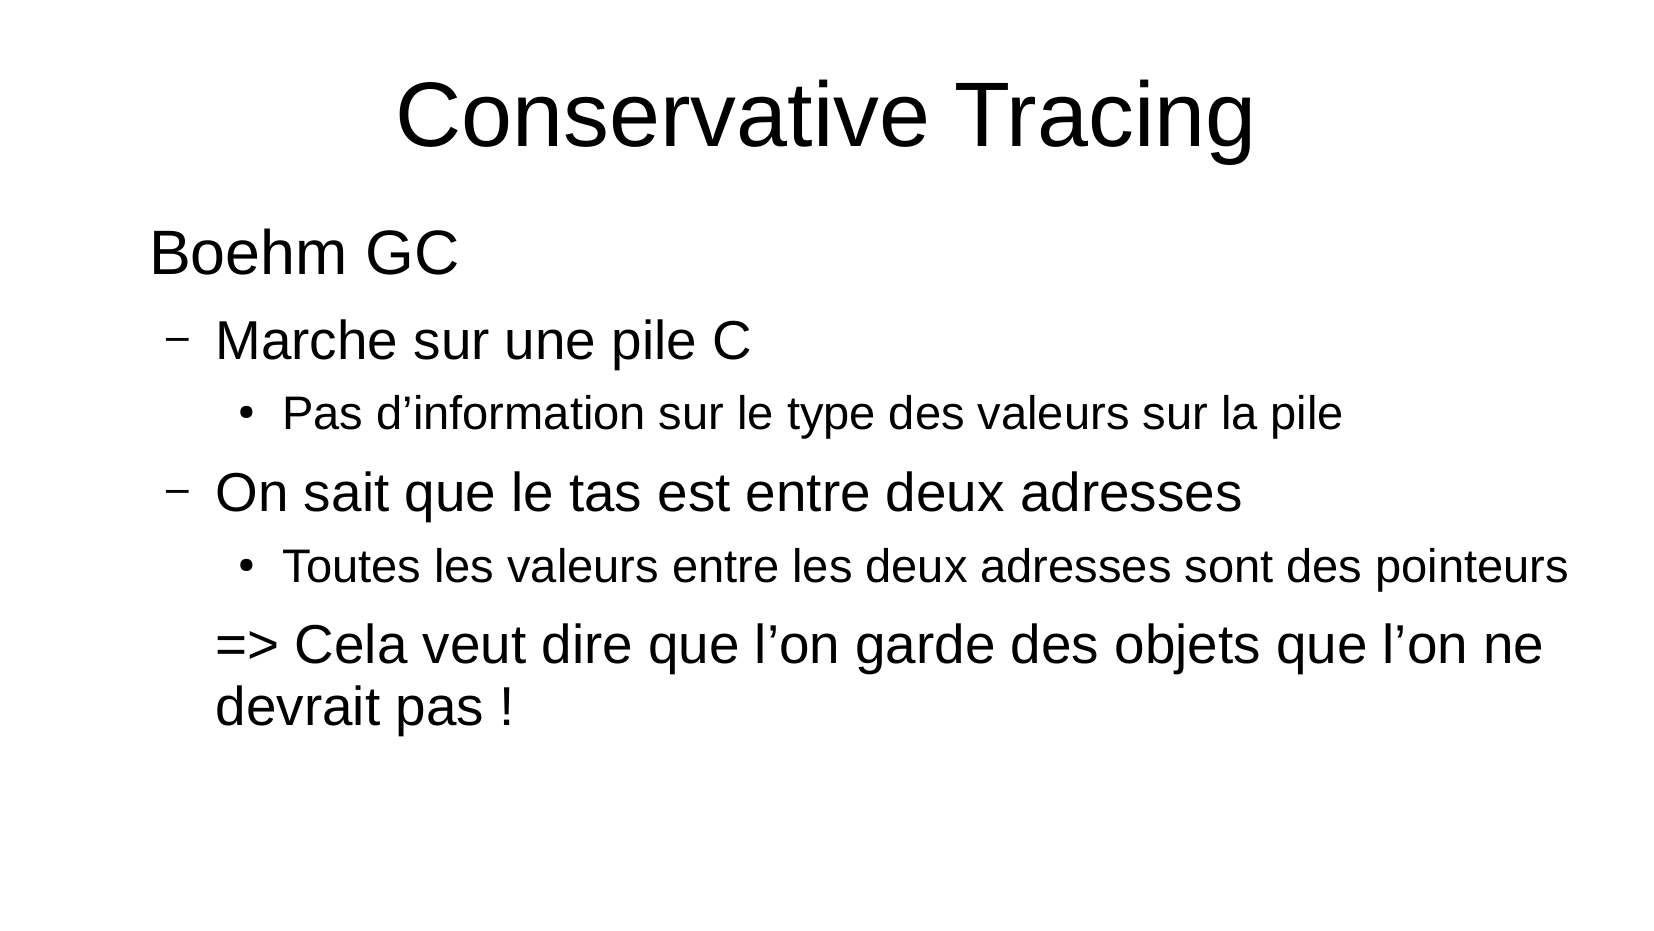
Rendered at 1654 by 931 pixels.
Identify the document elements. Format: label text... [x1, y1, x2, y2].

list Boehm GC Marche sur une pile C Pas d’information sur le type des valeurs sur la pile On sait que le tas est entre deux adresses Toutes les valeurs entre les deux adresses sont des pointeurs => Cela veut dire que l’on garde des objets que l’on ne devrait pas ! [82, 217, 1571, 758]
title Conservative Tracing [82, 37, 1571, 193]
